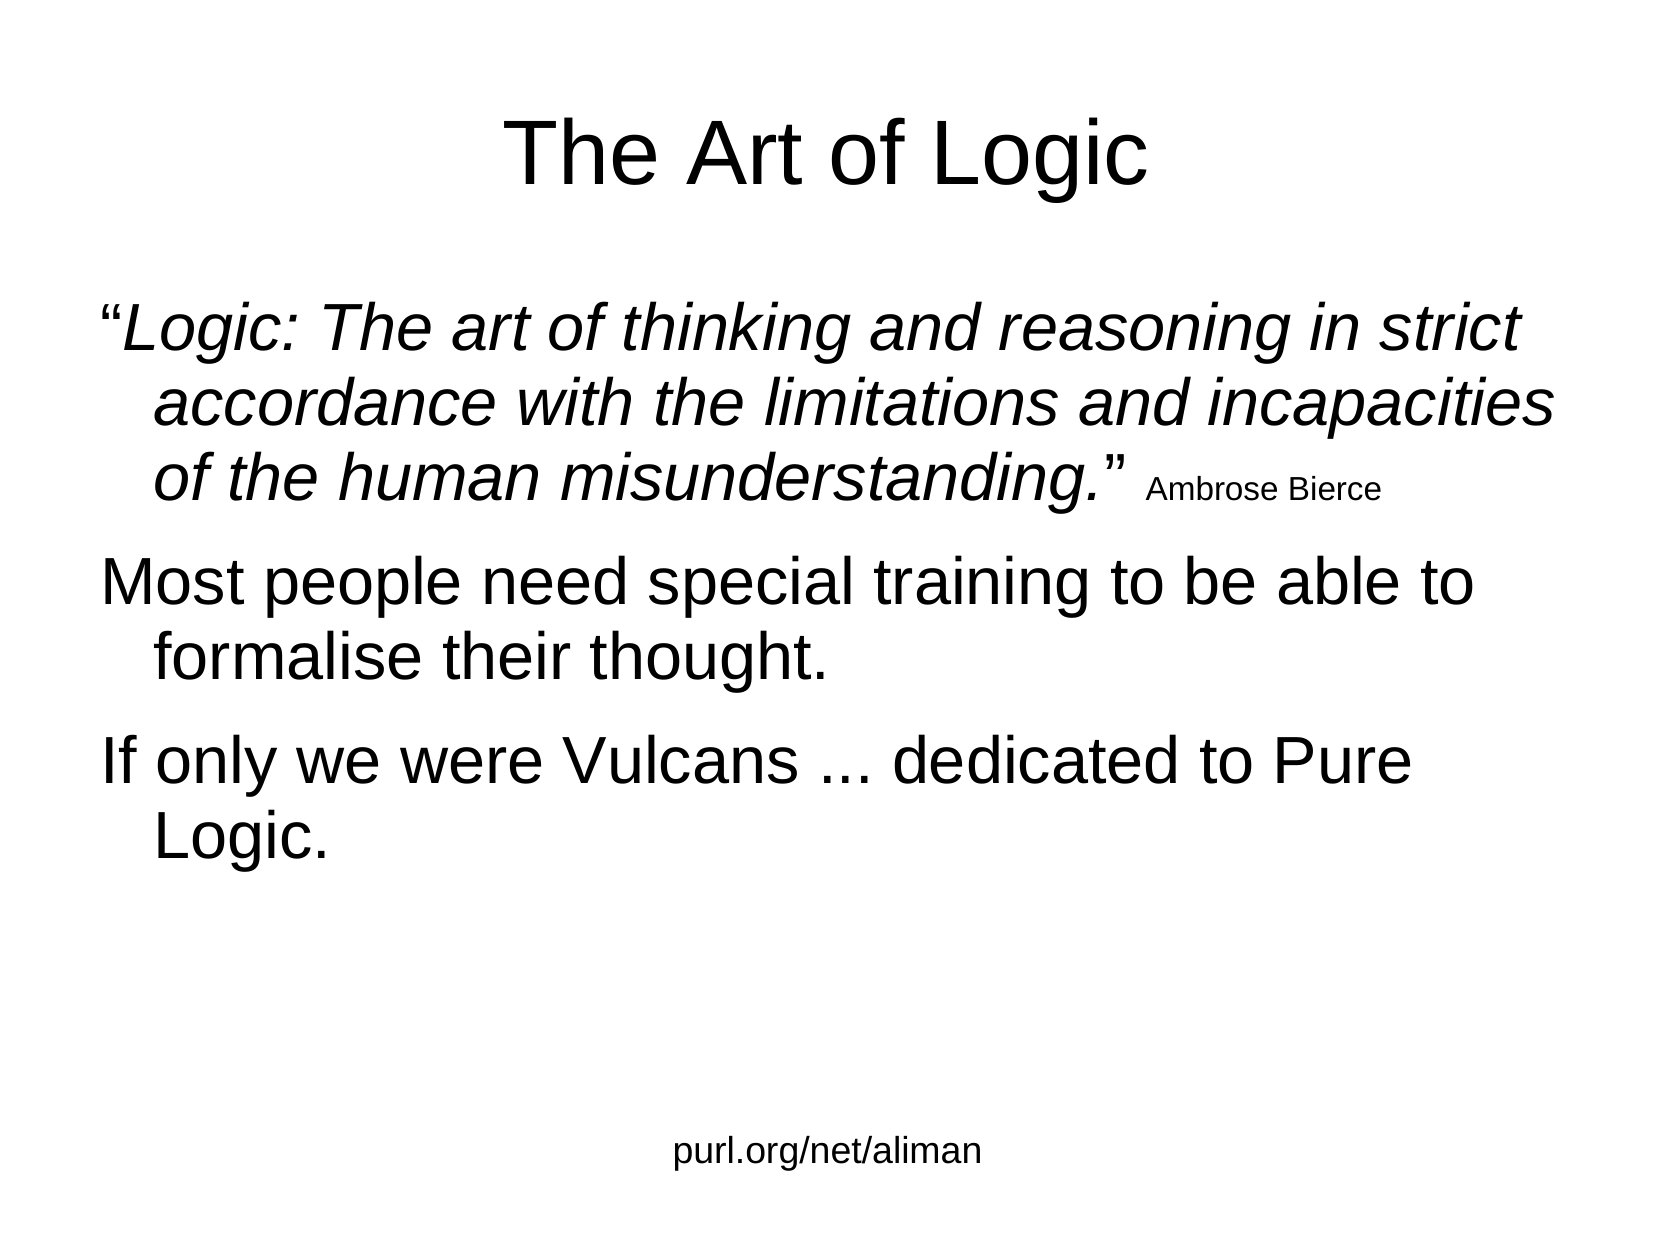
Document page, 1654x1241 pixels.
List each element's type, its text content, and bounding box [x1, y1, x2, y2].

title The Art of Logic [82, 56, 1571, 250]
list “Logic: The art of thinking and reasoning in strict accordance with the limitations and incapacities of the human misunderstanding.” Ambrose Bierce Most people need special training to be able to formalise their thought. If only we were Vulcans ... dedicated to Pure Logic. [82, 290, 1571, 1094]
